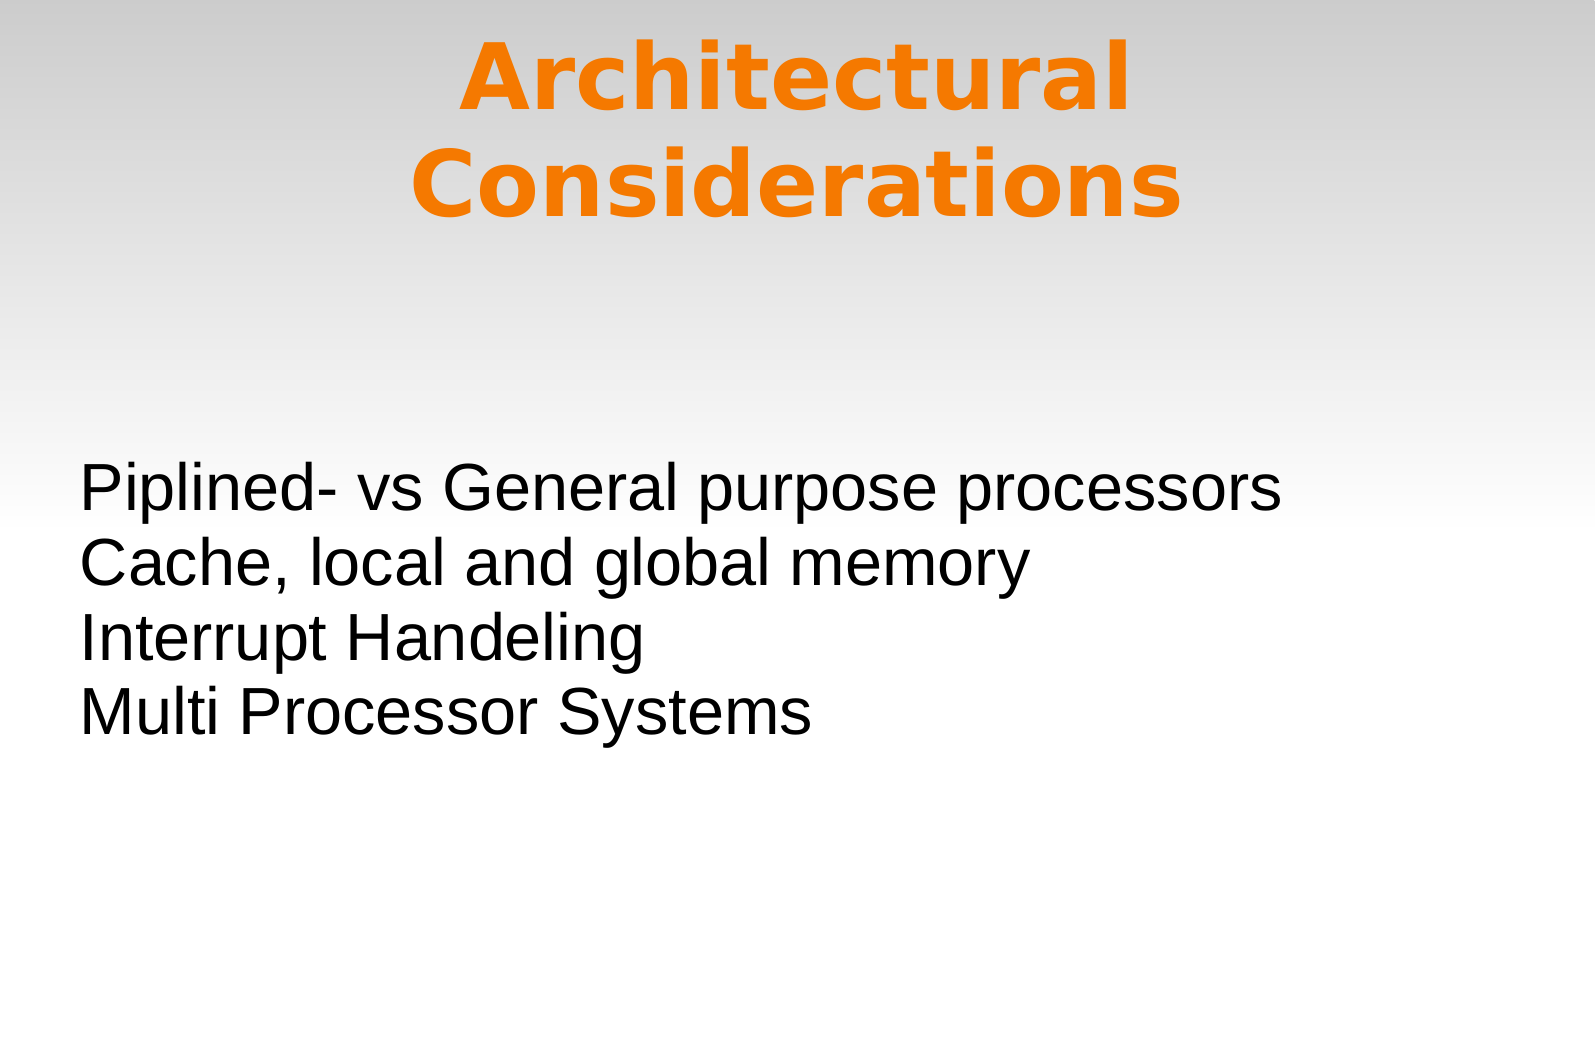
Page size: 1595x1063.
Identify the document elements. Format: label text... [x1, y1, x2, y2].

title Architectural Considerations [79, 24, 1515, 239]
subtitle Piplined- vs General purpose processors Cache, local and global memory Interrupt Handeling Multi Processor Systems [79, 256, 1515, 943]
